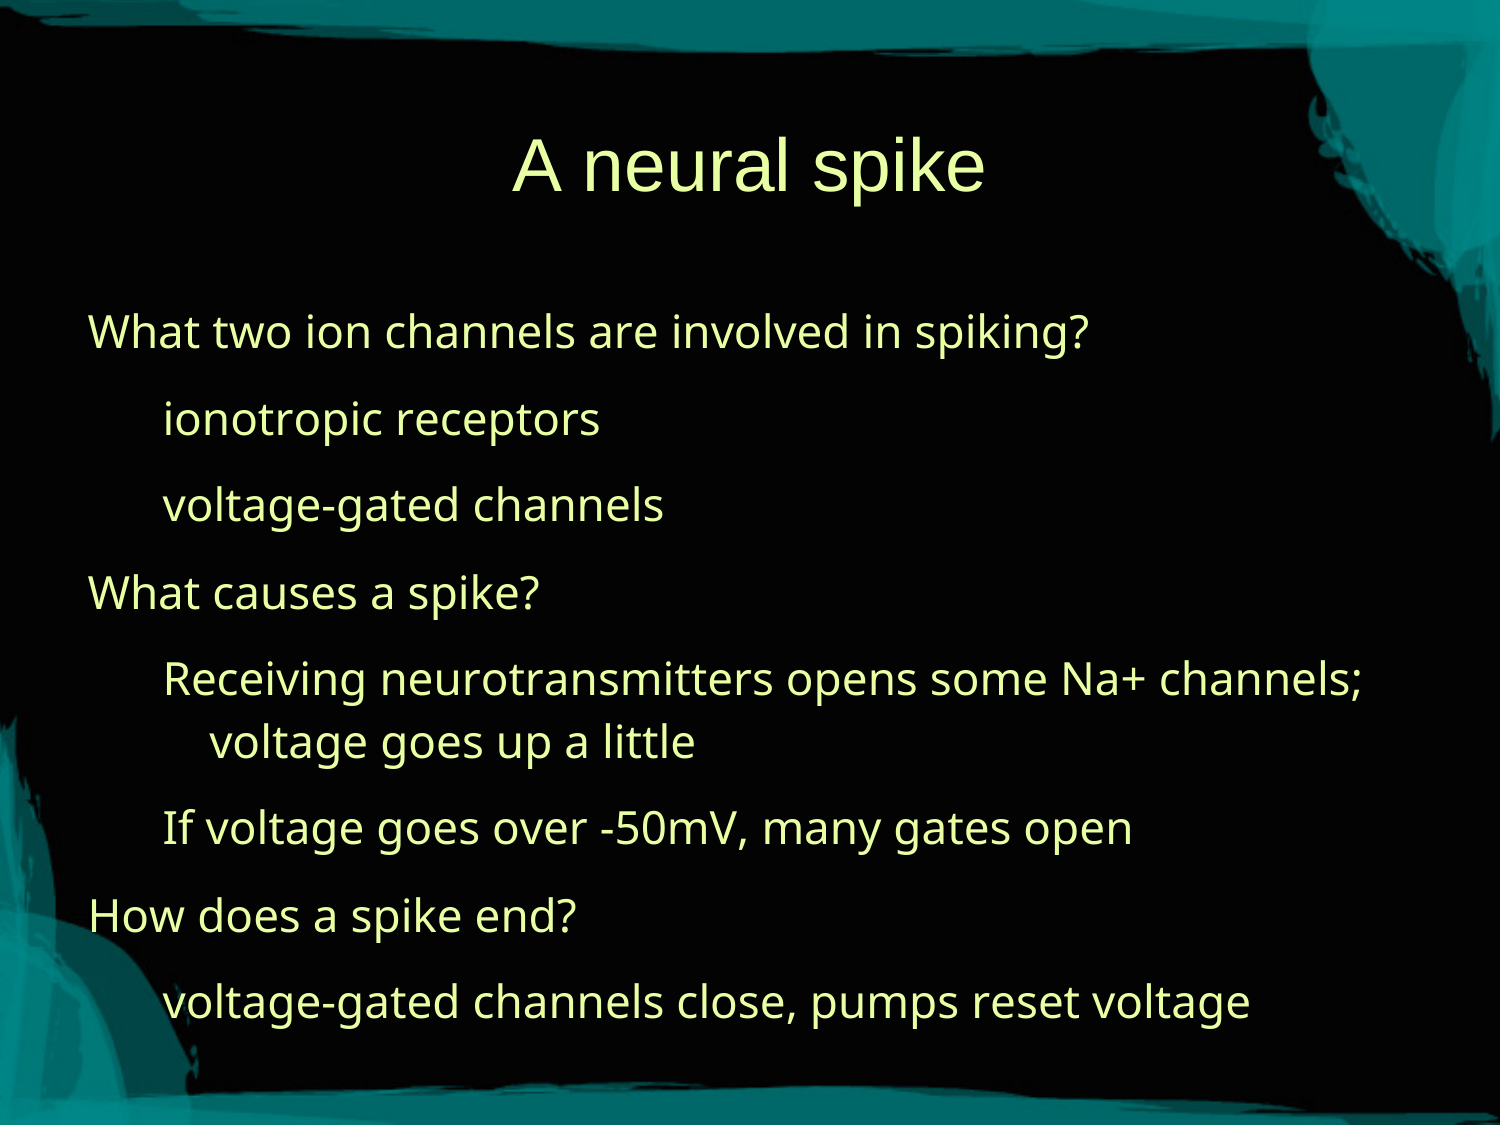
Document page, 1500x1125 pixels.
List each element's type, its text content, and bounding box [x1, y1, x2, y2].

list What two ion channels are involved in spiking? ionotropic receptors voltage-gated channels What causes a spike? Receiving neurotransmitters opens some Na+ channels; voltage goes up a little If voltage goes over -50mV, many gates open How does a spike end? voltage-gated channels close, pumps reset voltage [87, 299, 1413, 1082]
picture [0, 0, 1500, 1125]
title A neural spike [87, 76, 1413, 256]
